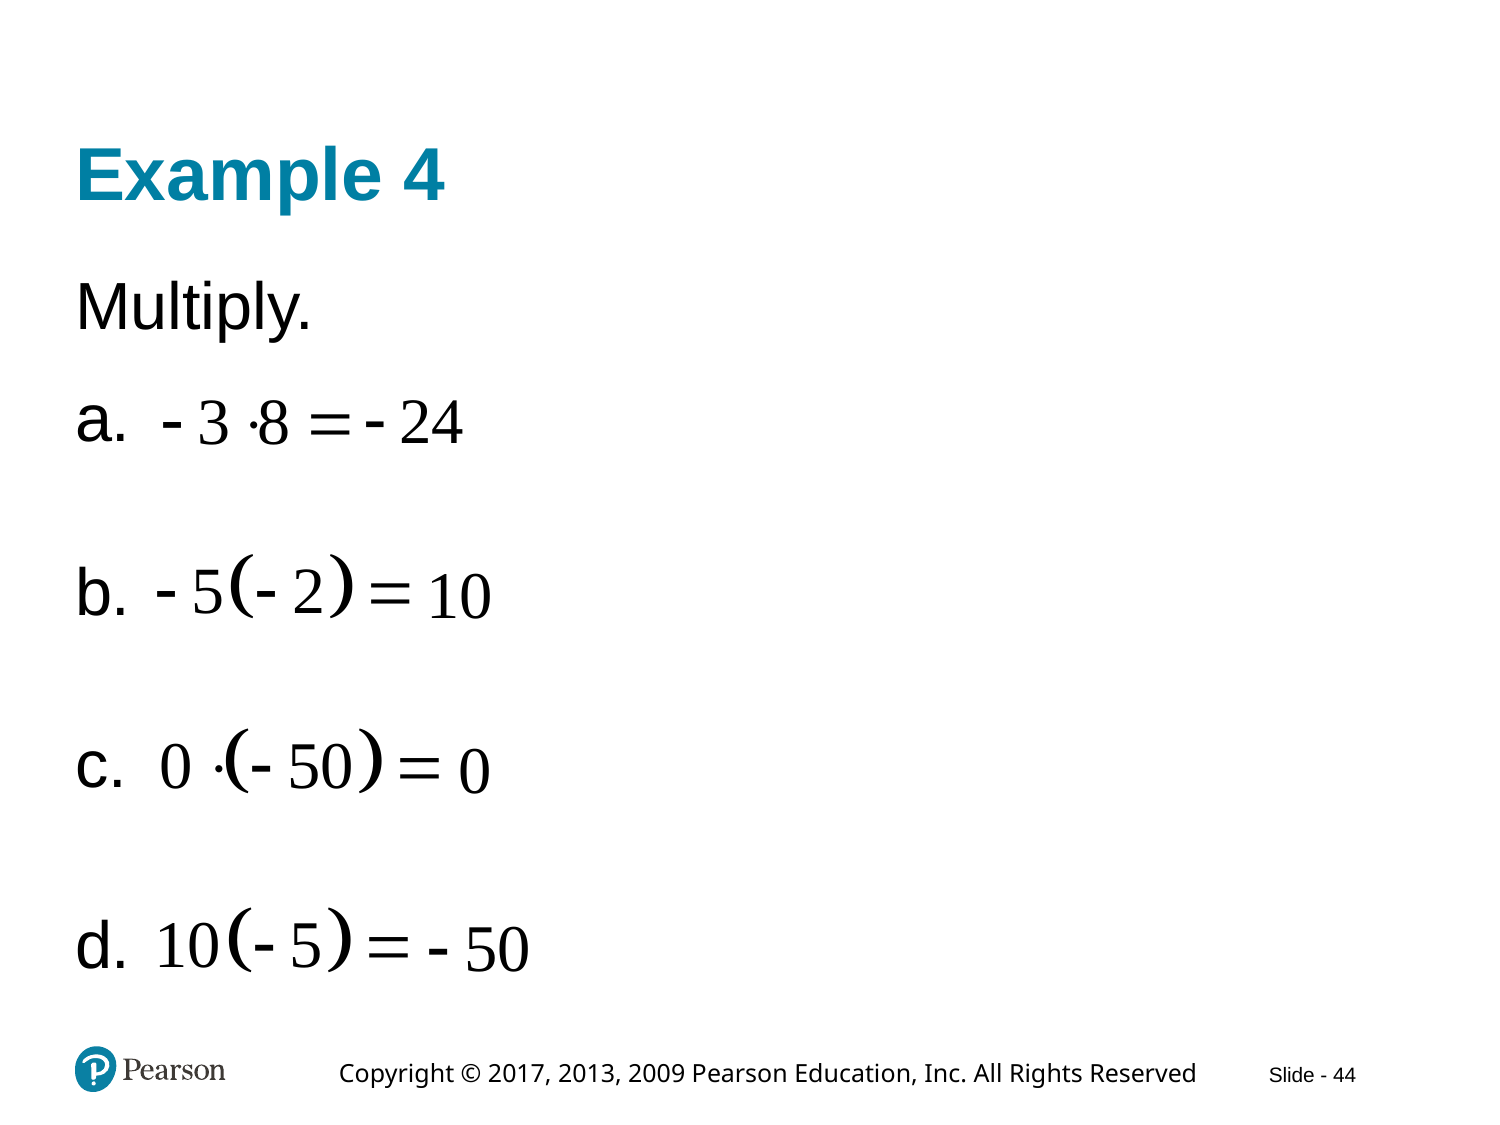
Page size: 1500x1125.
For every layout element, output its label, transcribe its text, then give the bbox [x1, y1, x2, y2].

list b. [75, 548, 140, 635]
chart [157, 903, 405, 998]
chart [454, 740, 497, 802]
chart [157, 392, 345, 454]
chart [428, 565, 496, 627]
list a. [75, 374, 140, 473]
chart [151, 550, 405, 644]
list Multiply. [75, 262, 408, 350]
chart [156, 724, 435, 819]
title Example 4 [75, 35, 1425, 216]
chart [423, 918, 535, 980]
list d. [75, 901, 134, 1002]
chart [359, 392, 468, 450]
list c. [75, 721, 140, 821]
